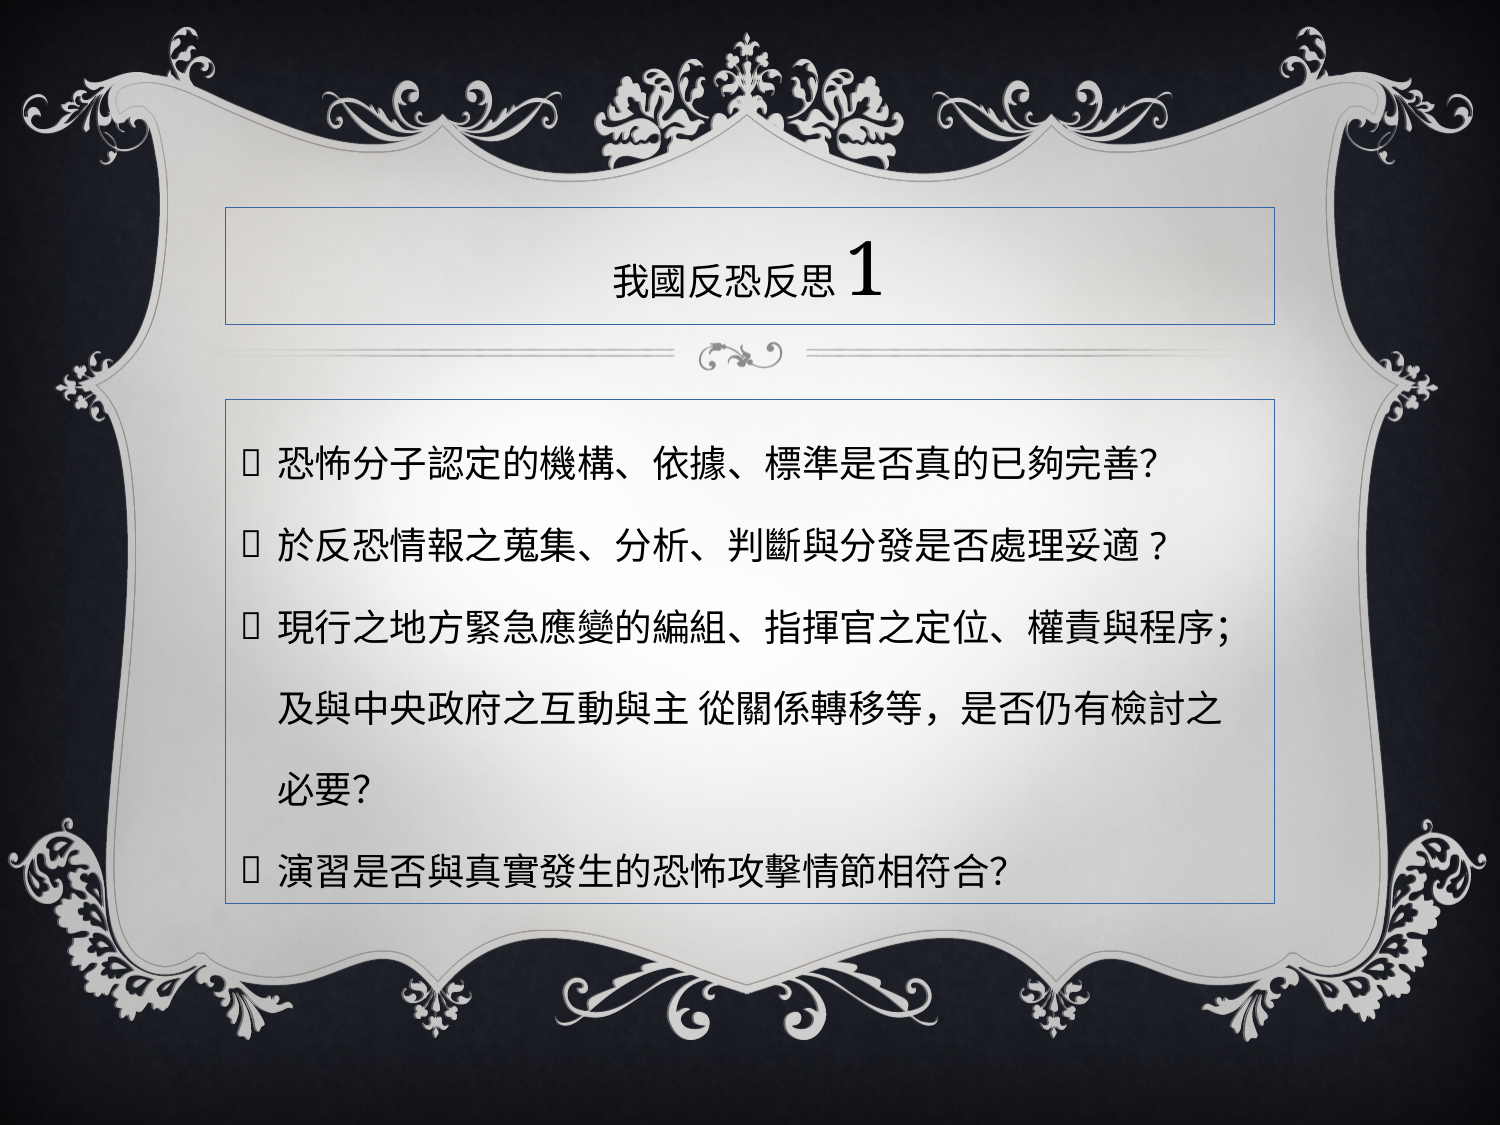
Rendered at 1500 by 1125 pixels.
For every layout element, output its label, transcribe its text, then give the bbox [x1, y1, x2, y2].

text_box 我國反恐反思1 [225, 212, 1275, 325]
text_box 恐怖分子認定的機構、依據、標準是否真的已夠完善？ 於反恐情報之蒐集、分析、判斷與分發是否處理妥適? 現行之地方緊急應變的編組、指揮官之定位、權責與程序；及與中央政府之互動與主 從關係轉移等，是否仍有檢討之必要？ 演習是否與真實發生的恐怖攻擊情節相符合？ [225, 399, 1275, 900]
picture [0, 0, 1500, 1125]
